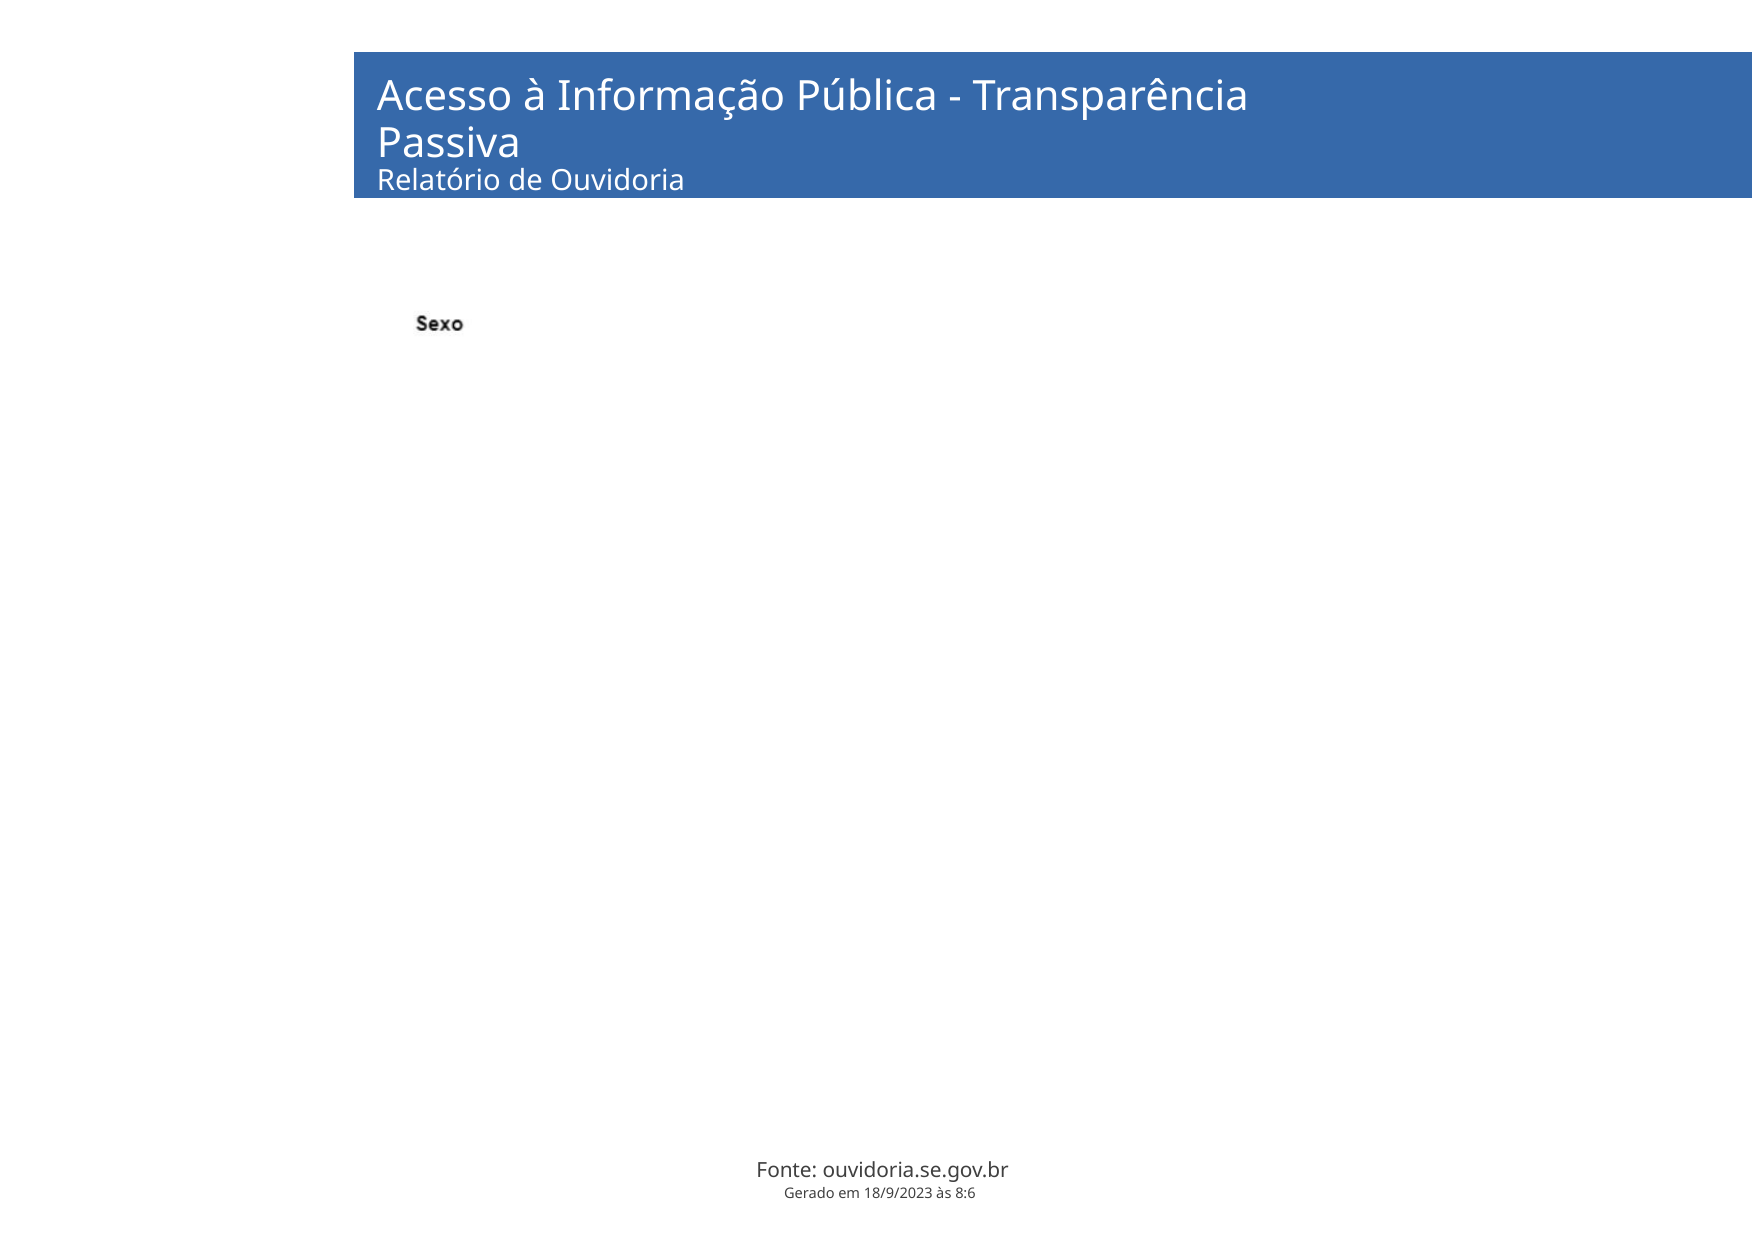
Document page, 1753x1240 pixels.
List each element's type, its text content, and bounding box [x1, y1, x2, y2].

text_box Fonte: ouvidoria.se.gov.br [756, 1158, 1023, 1182]
text_box [354, 52, 1752, 198]
text_box Gerado em 18/9/2023 às 8:6 [784, 1184, 995, 1202]
text_box [155, 211, 1599, 1028]
text_box Acesso à Informação Pública - Transparência Passiva Relatório de Ouvidoria EMSETUR - Agosto a Agosto de 2023 [376, 72, 1403, 228]
